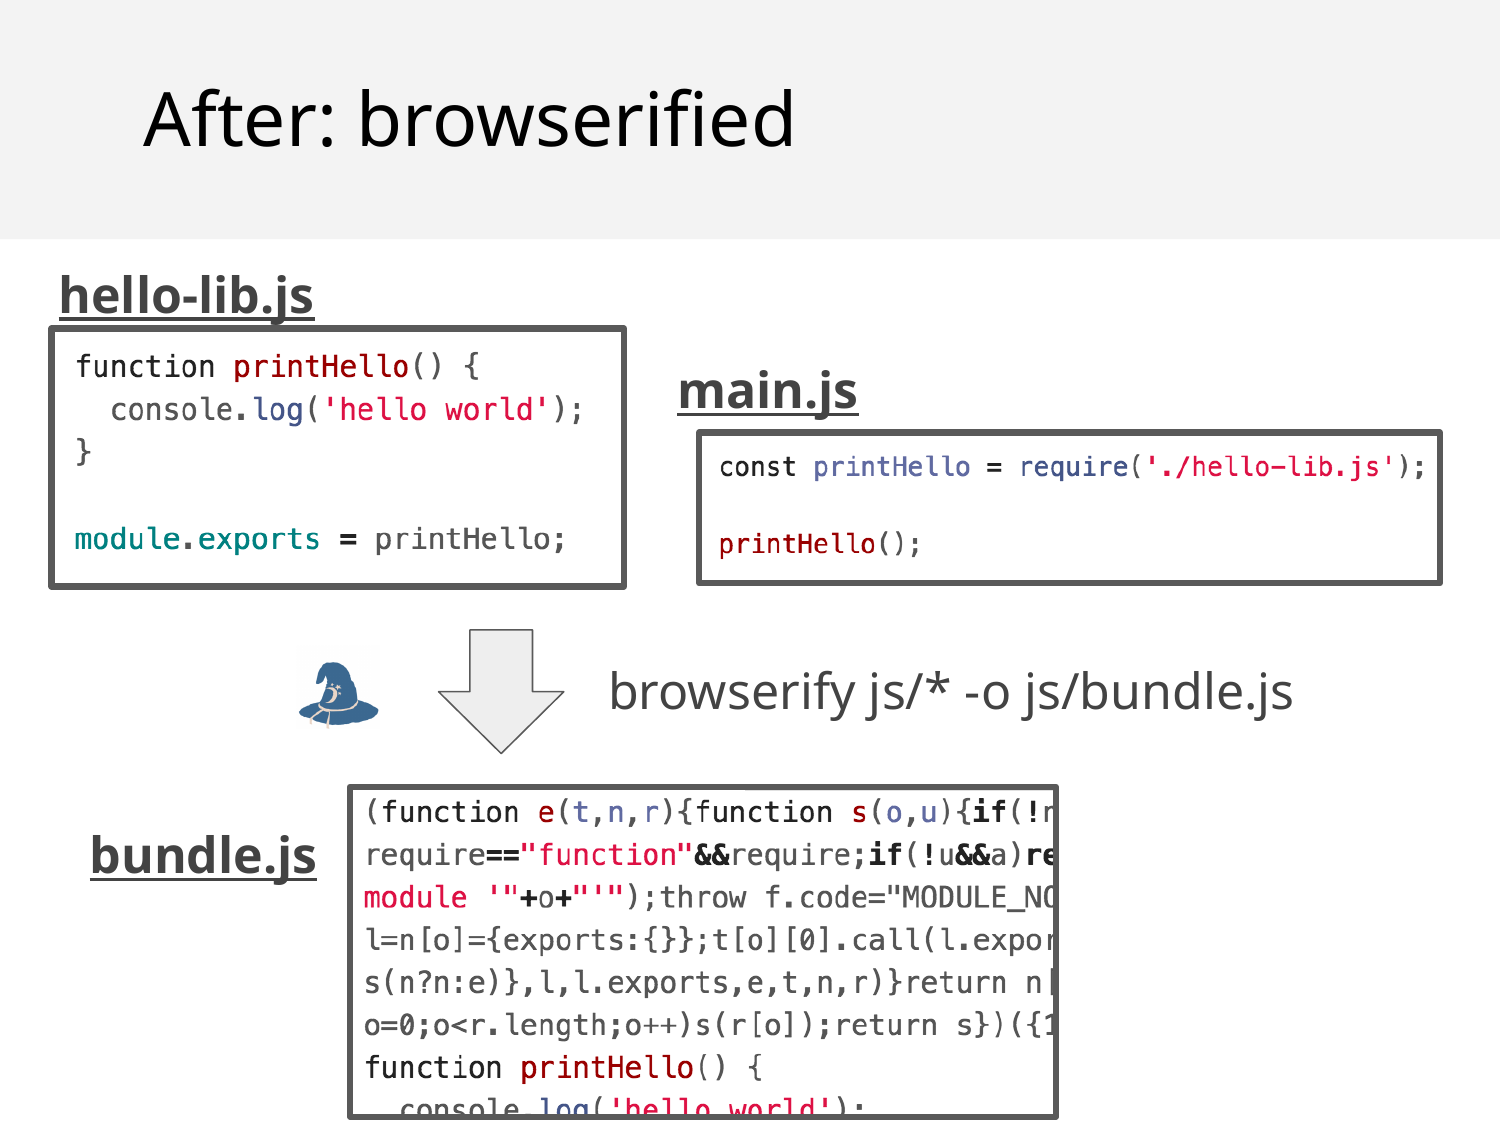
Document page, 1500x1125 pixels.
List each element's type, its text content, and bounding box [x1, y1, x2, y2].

text_box [438, 629, 564, 754]
list main.js [662, 334, 1189, 461]
picture [353, 789, 1053, 1114]
title After: browserified [128, 56, 1372, 183]
picture [702, 435, 1437, 581]
list hello-lib.js [43, 239, 571, 365]
picture [54, 331, 621, 584]
picture [296, 645, 380, 729]
list bundle.js [74, 799, 602, 926]
text_box browserify js/* -o js/bundle.js [593, 612, 1494, 758]
